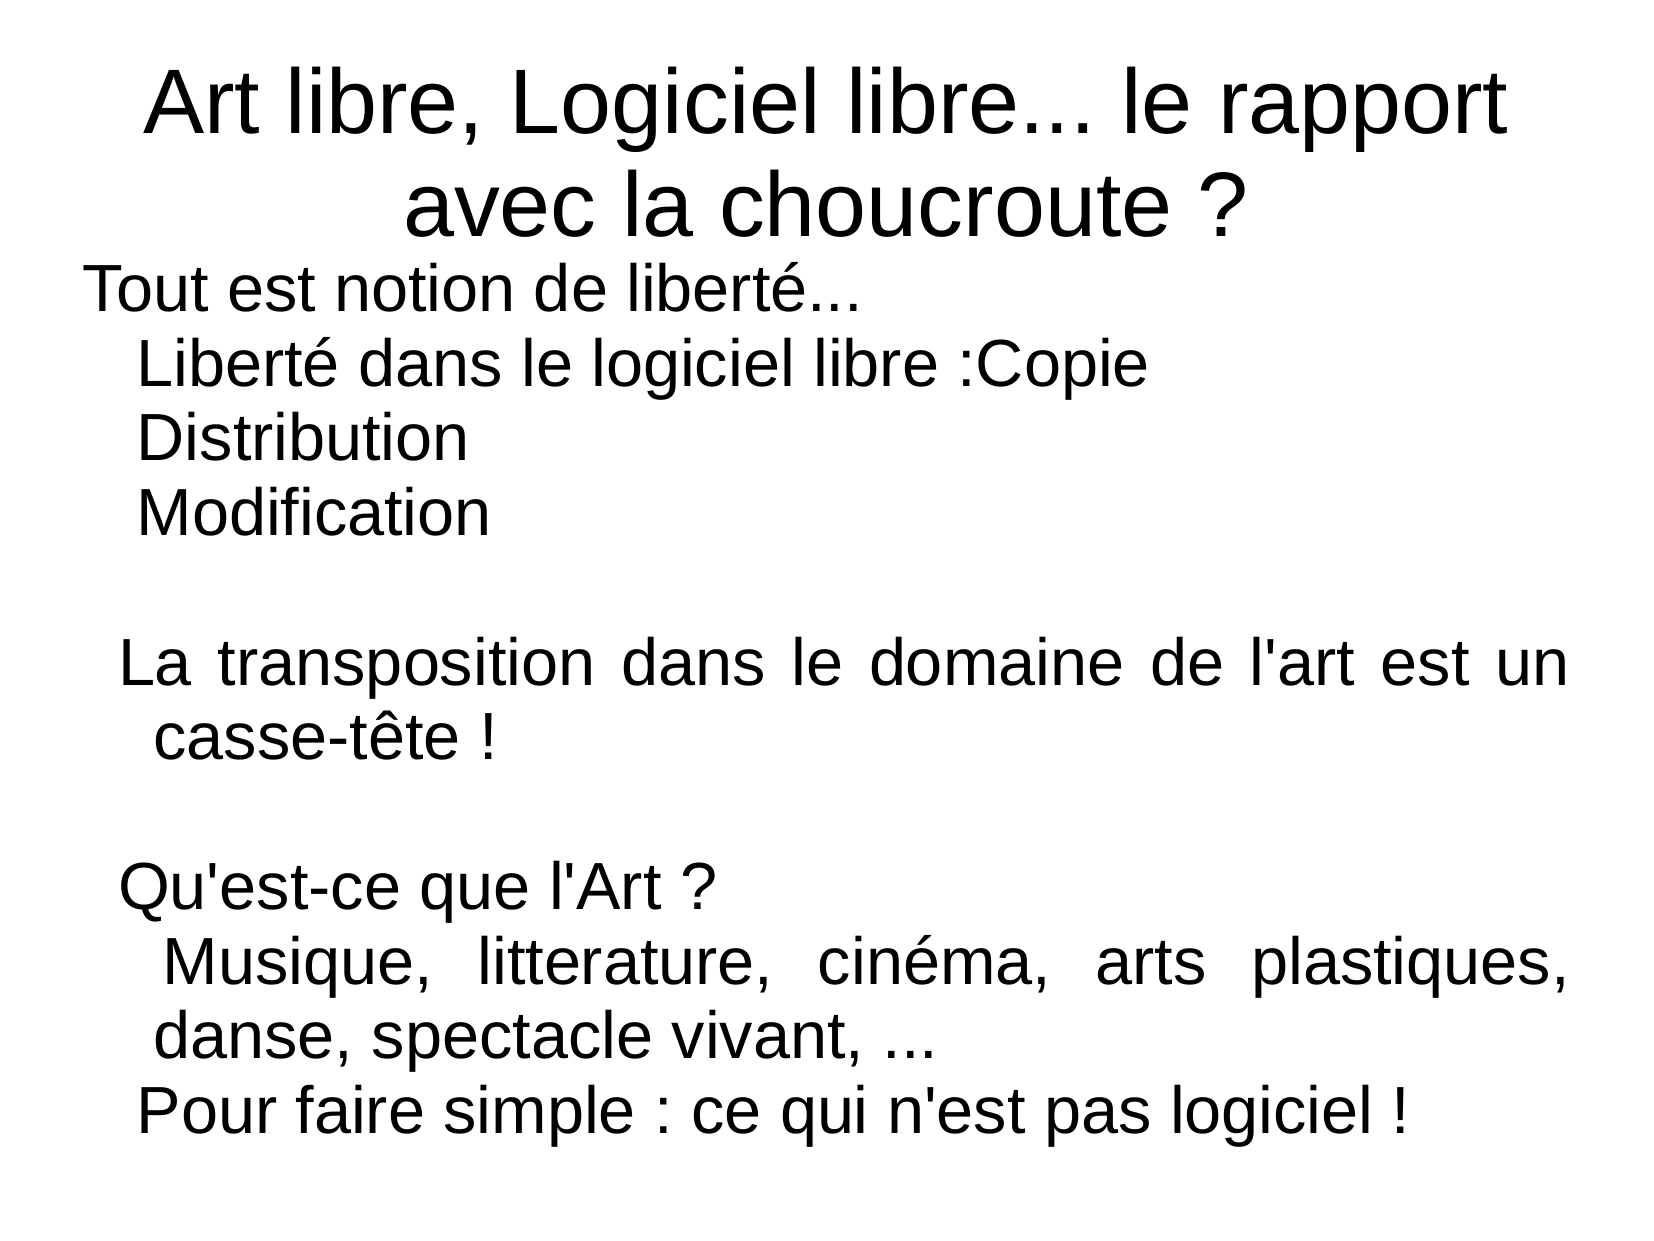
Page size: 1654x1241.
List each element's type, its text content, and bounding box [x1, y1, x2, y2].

subtitle Tout est notion de liberté... Liberté dans le logiciel libre :Copie Distribution Modification La transposition dans le domaine de l'art est un casse-tête ! Qu'est-ce que l'Art ? Musique, litterature, cinéma, arts plastiques, danse, spectacle vivant, ... Pour faire simple : ce qui n'est pas logiciel ! [82, 250, 1571, 1149]
title Art libre, Logiciel libre... le rapport avec la choucroute ? [82, 50, 1571, 250]
